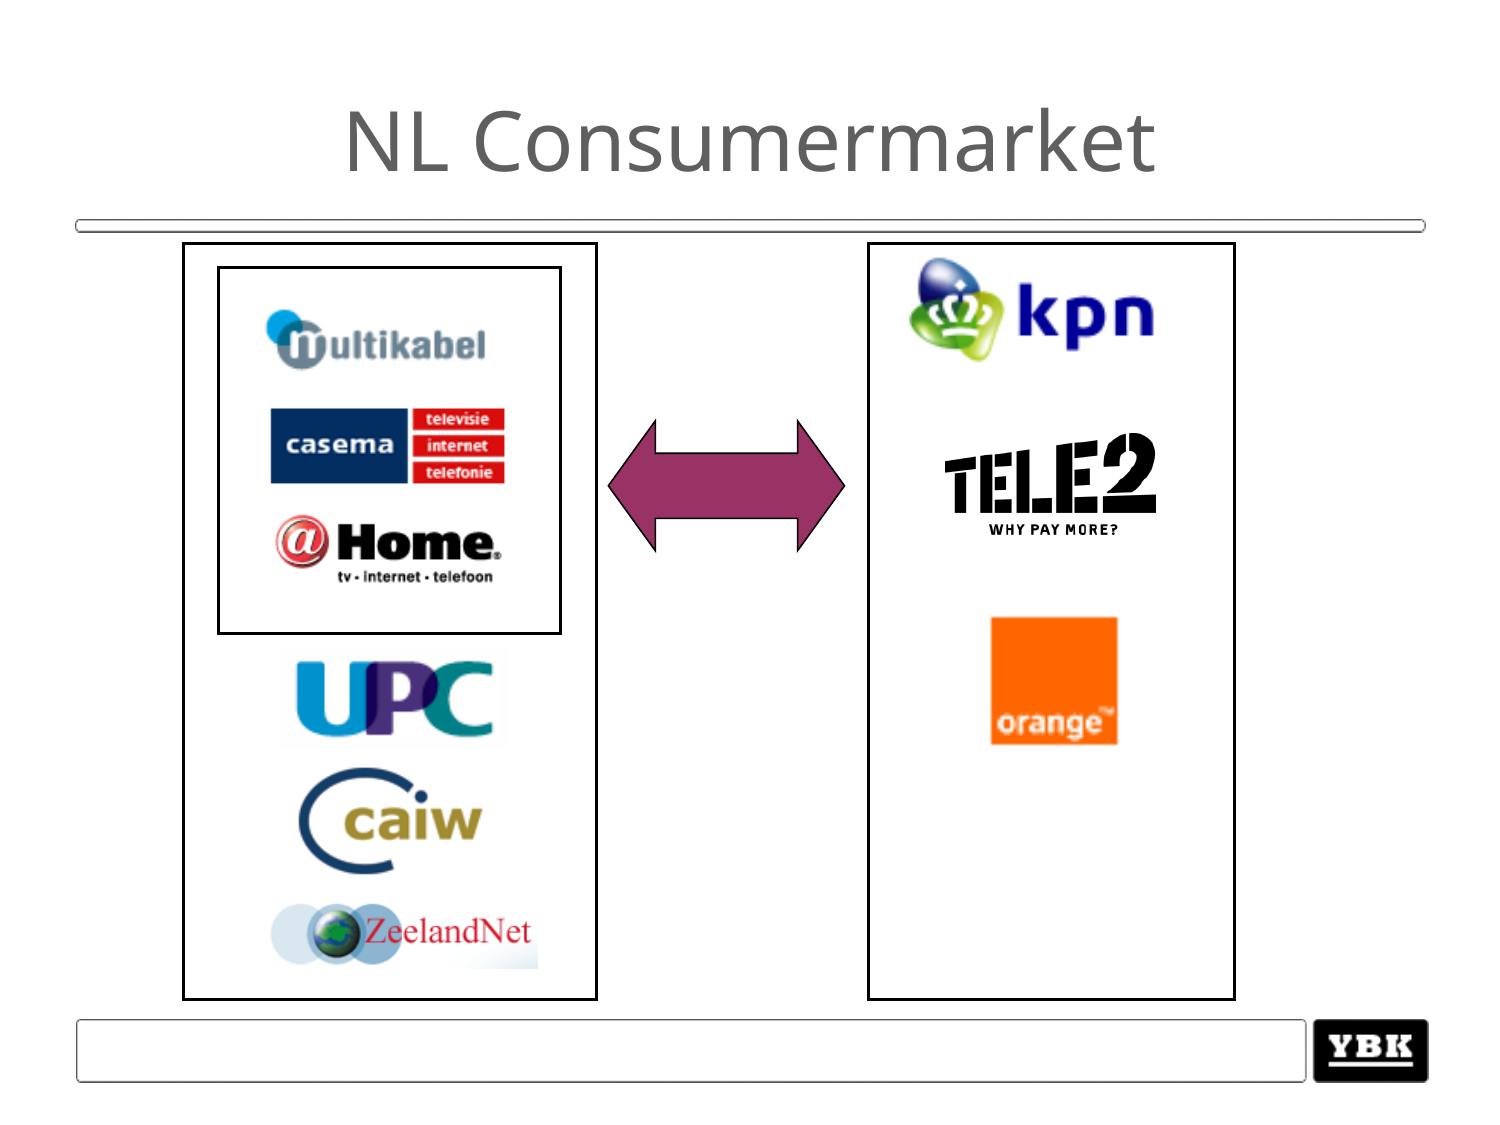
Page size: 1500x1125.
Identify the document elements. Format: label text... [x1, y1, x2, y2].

chart [986, 612, 1128, 752]
chart [879, 245, 1176, 376]
text_box [265, 401, 514, 493]
text_box [265, 506, 514, 598]
chart [939, 431, 1164, 539]
picture [76, 1019, 1429, 1083]
chart [265, 893, 538, 969]
text_box [253, 302, 504, 389]
text_box [608, 420, 845, 551]
title NL Consumermarket [75, 45, 1426, 233]
chart [289, 763, 491, 883]
chart [277, 645, 509, 748]
